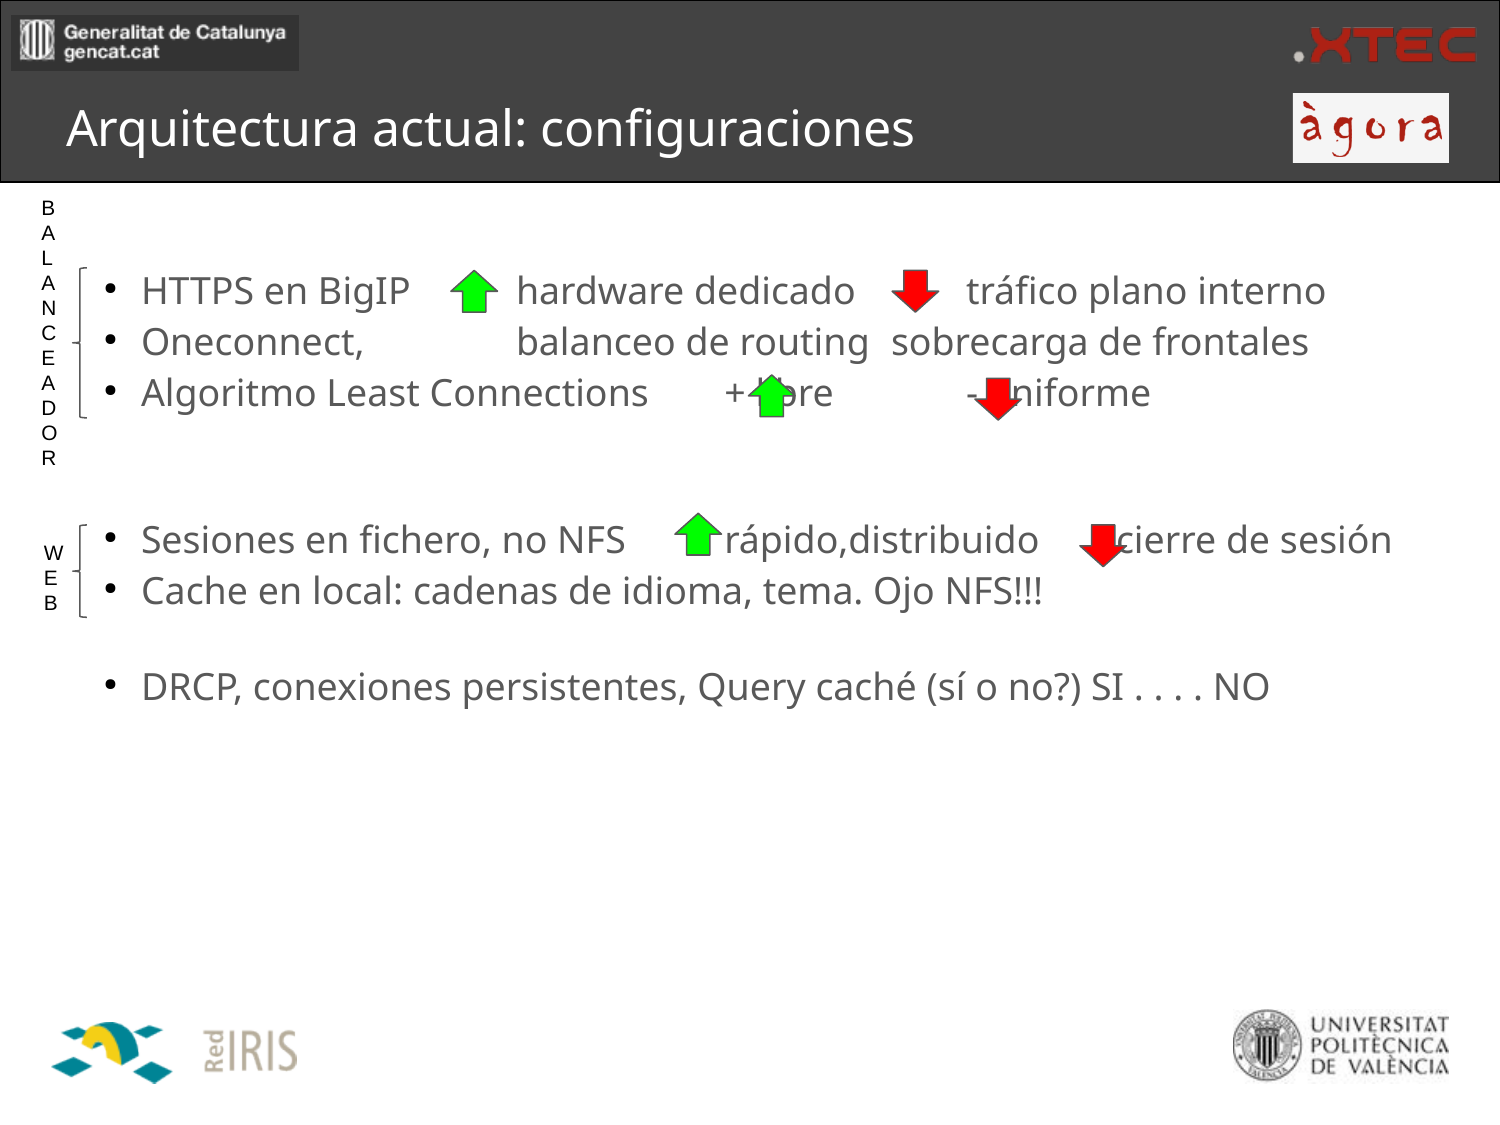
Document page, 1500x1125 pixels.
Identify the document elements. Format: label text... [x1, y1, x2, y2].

text_box [974, 378, 1022, 421]
list HTTPS en BigIP hardware dedicado tráfico plano interno Oneconnect, balanceo de routing sobrecarga de frontales Algoritmo Least Connections + libre - uniforme Sesiones en fichero, no NFS rápido,distribuido cierre de sesión Cache en local: cadenas de idioma, tema. Ojo NFS!!! DRCP, conexiones persistentes, Query caché (sí o no?) SI . . . . NO [51, 252, 1449, 1000]
text_box [892, 270, 939, 313]
text_box [748, 374, 796, 417]
picture [1233, 1009, 1449, 1084]
text_box [674, 513, 722, 555]
title Arquitectura actual: configuraciones [51, 81, 1449, 207]
picture [51, 1022, 297, 1084]
text_box [450, 270, 498, 313]
text_box BALANCEADOR [33, 179, 57, 480]
picture [11, 15, 299, 71]
picture [1293, 23, 1480, 67]
text_box WEB [29, 525, 61, 618]
text_box [1079, 524, 1127, 567]
